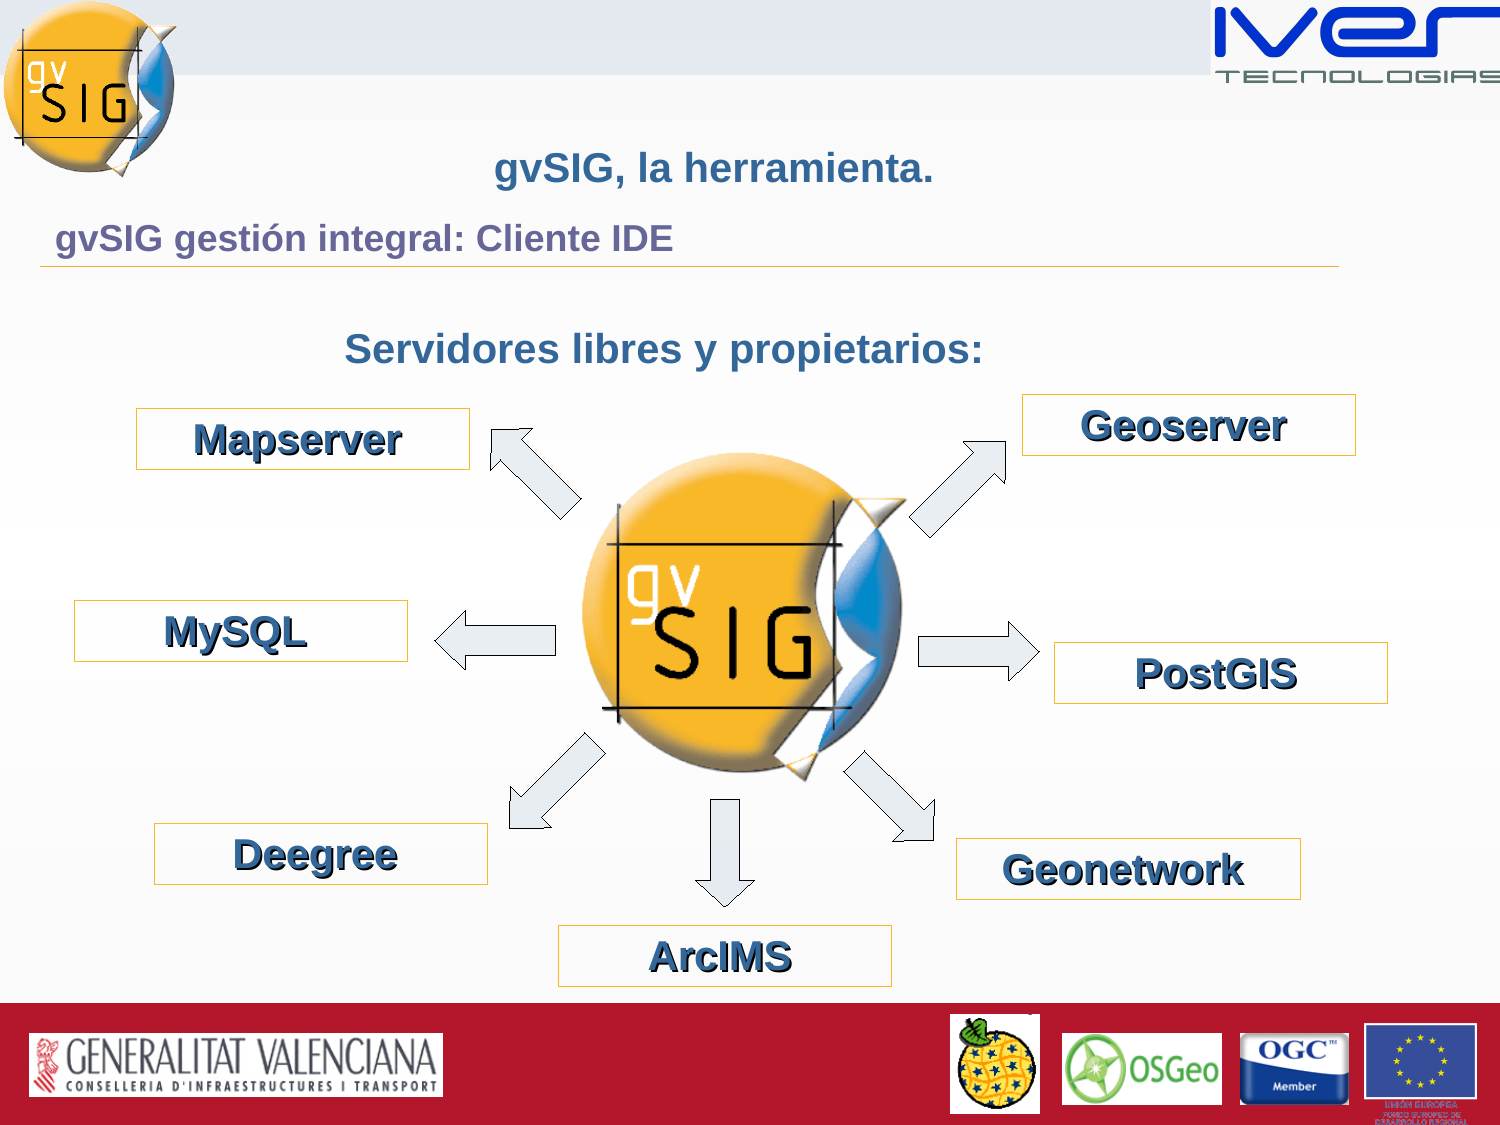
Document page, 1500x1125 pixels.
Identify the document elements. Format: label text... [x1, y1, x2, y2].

text_box gvSIG, la herramienta. [0, 137, 1429, 207]
picture [29, 1033, 443, 1097]
text_box [490, 428, 582, 520]
picture [950, 1014, 1040, 1114]
text_box [918, 621, 1040, 681]
text_box Geonetwork [956, 838, 1301, 900]
text_box Deegree [154, 823, 488, 885]
text_box [843, 750, 935, 842]
text_box gvSIG gestión integral: Cliente IDE [40, 210, 1123, 304]
text_box Geoserver [1022, 394, 1356, 456]
text_box MySQL [74, 600, 408, 662]
text_box ArcIMS [558, 925, 892, 987]
picture [1062, 1033, 1222, 1105]
text_box [695, 799, 755, 907]
picture [1210, 0, 1500, 98]
text_box [509, 732, 606, 829]
picture [1240, 1033, 1349, 1105]
text_box PostGIS [1054, 642, 1388, 704]
text_box Mapserver [136, 408, 470, 470]
picture [0, 0, 178, 137]
text_box Servidores libres y propietarios: [179, 304, 1447, 380]
picture [576, 449, 910, 786]
picture [1364, 1023, 1477, 1125]
text_box [909, 441, 1006, 538]
text_box [434, 610, 556, 670]
